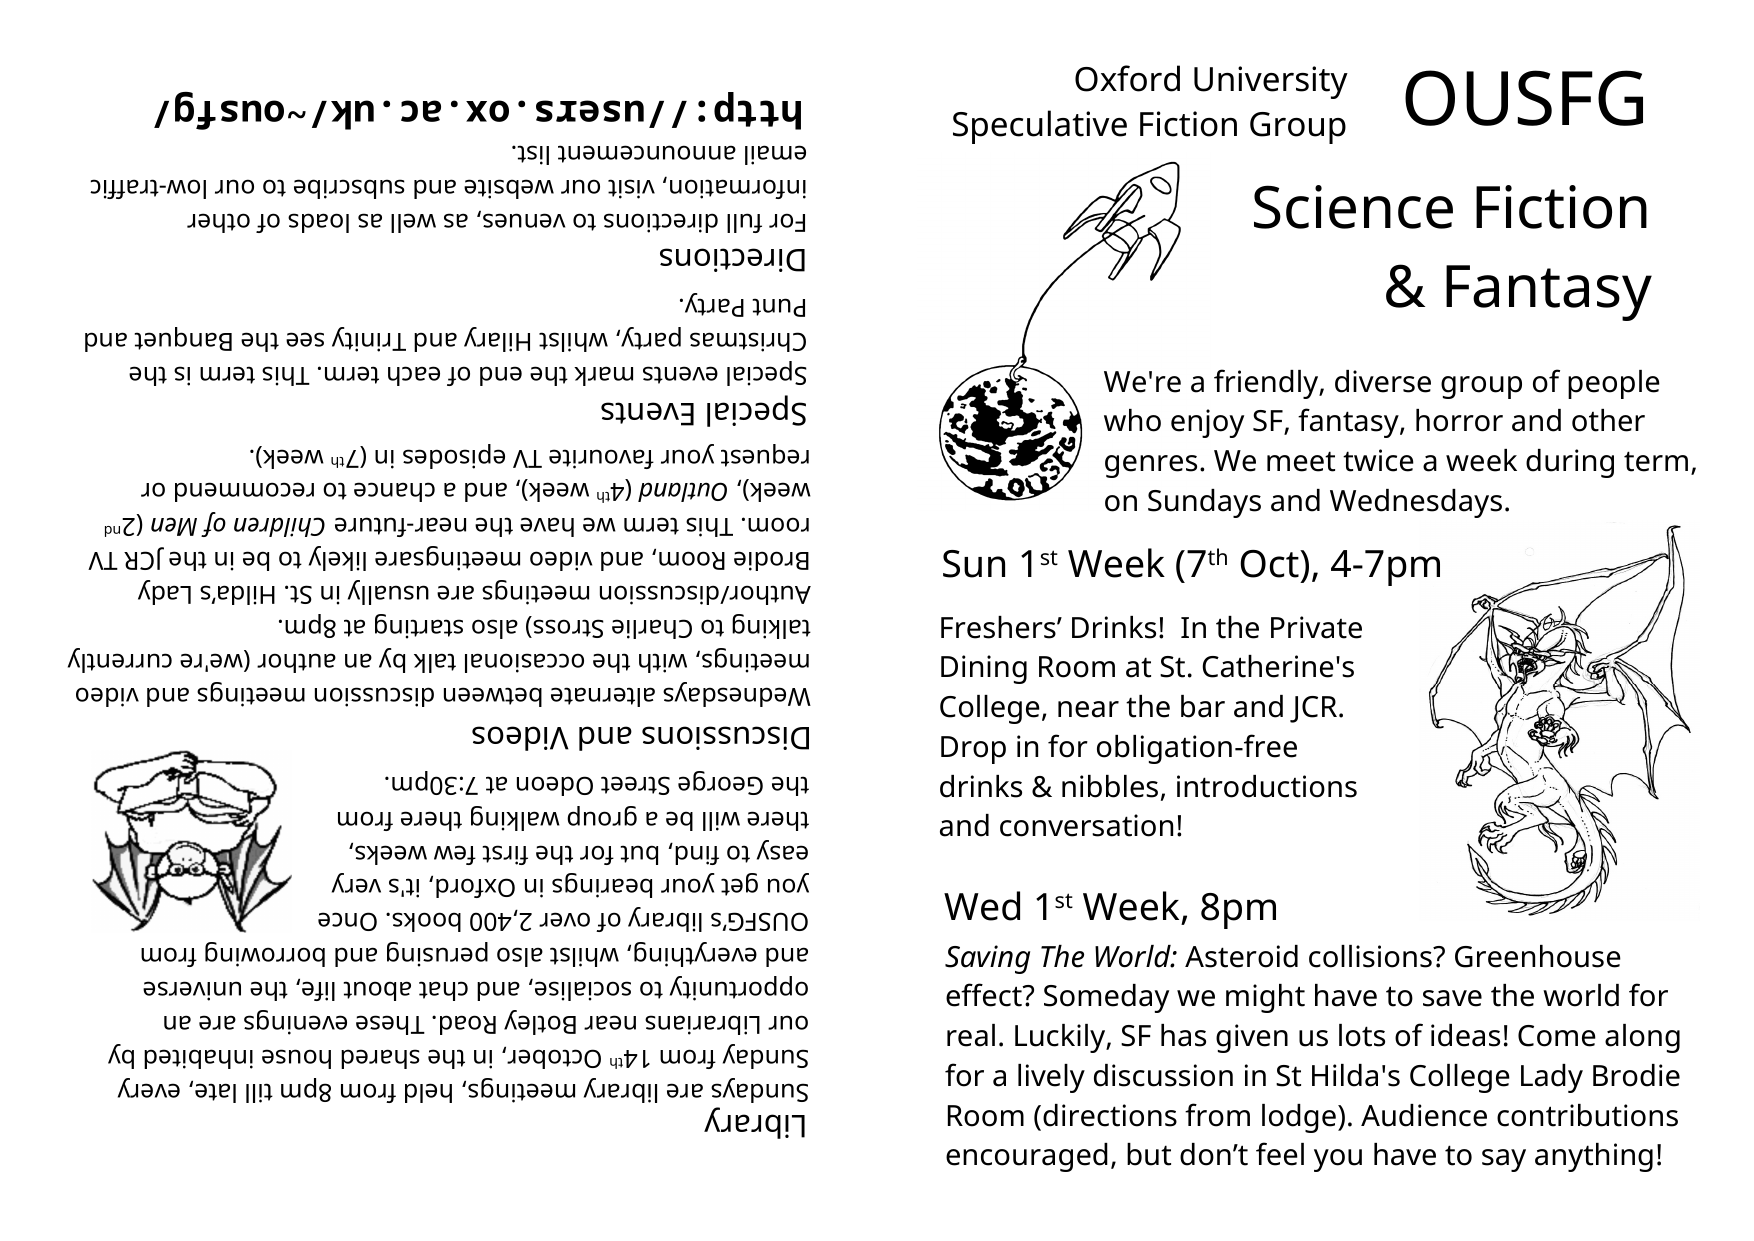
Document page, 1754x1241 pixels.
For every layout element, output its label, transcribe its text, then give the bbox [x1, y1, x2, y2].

text_box Special events mark the end of each term. This term is the Christmas party, whilst Hilary and Trinity see the Banquet and Punt Party. [44, 297, 823, 403]
picture [1419, 536, 1700, 922]
text_box Directions [624, 221, 823, 291]
text_box http://users.ox.ac.uk/~ousfg/ [0, 89, 818, 149]
text_box Sun 1st Week (7th Oct), 4-7pm [926, 529, 1536, 589]
text_box We're a friendly, diverse group of people who enjoy SF, fantasy, horror and other genres. We meet twice a week during term, on Sundays and Wednesdays. [1089, 353, 1728, 536]
text_box Discussions and Videos [407, 694, 827, 769]
text_box Saving The World: Asteroid collisions? Greenhouse effect? Someday we might have to save the world for real. Luckily, SF has given us lots of ideas! Come along for a lively discussion in St Hilda's College Lady Brodie Room (directions from lodge). Audience contributions encouraged, but don’t feel you have to say anything! [930, 928, 1719, 1211]
text_box For full directions to venues, as well as loads of other information, visit our website and subscribe to our low-traffic email announcement list. [61, 144, 823, 249]
text_box Library [672, 1083, 823, 1157]
text_box Sundays are library meetings, held from 8pm till late, every Sunday from 14th October, in the shared house inhabited by our Librarians near Botley Road. These evenings are an opportunity to socialise, and chat about life, the universe and everything, whilst also perusing and borrowing from OUSFG’s library of over 2,400 books. Once you get your bearings in Oxford, it's very easy to find, but for the first few weeks, there will be a group walking there from the George Street Odeon at 7:30pm. [63, 731, 825, 1119]
text_box OUSFG [1386, 37, 1754, 142]
picture [917, 152, 1211, 511]
text_box Wednesdays alternate between discussion meetings and video meetings, with the occasional talk by an author (we're currently talking to Charlie Stross) also starting at 8pm. Author/discussion meetings are usually in St. Hilda’s Lady Brodie Room, and video meetingsare likely to be in the JCR TV room. This term we have the near-future Children of Men (2nd week), Outland (4th week), and a chance to recommend or request your favourite TV episodes in (7th week). [47, 449, 826, 723]
text_box Freshers’ Drinks! In the Private Dining Room at St. Catherine's College, near the bar and JCR. Drop in for obligation-free drinks & nibbles, introductions and conversation! [923, 599, 1405, 856]
text_box Oxford University Speculative Fiction Group [936, 48, 1418, 178]
text_box Science Fiction & Fantasy [1236, 158, 1754, 367]
text_box Wed 1st Week, 8pm [929, 873, 1336, 947]
text_box Special Events [552, 370, 823, 445]
